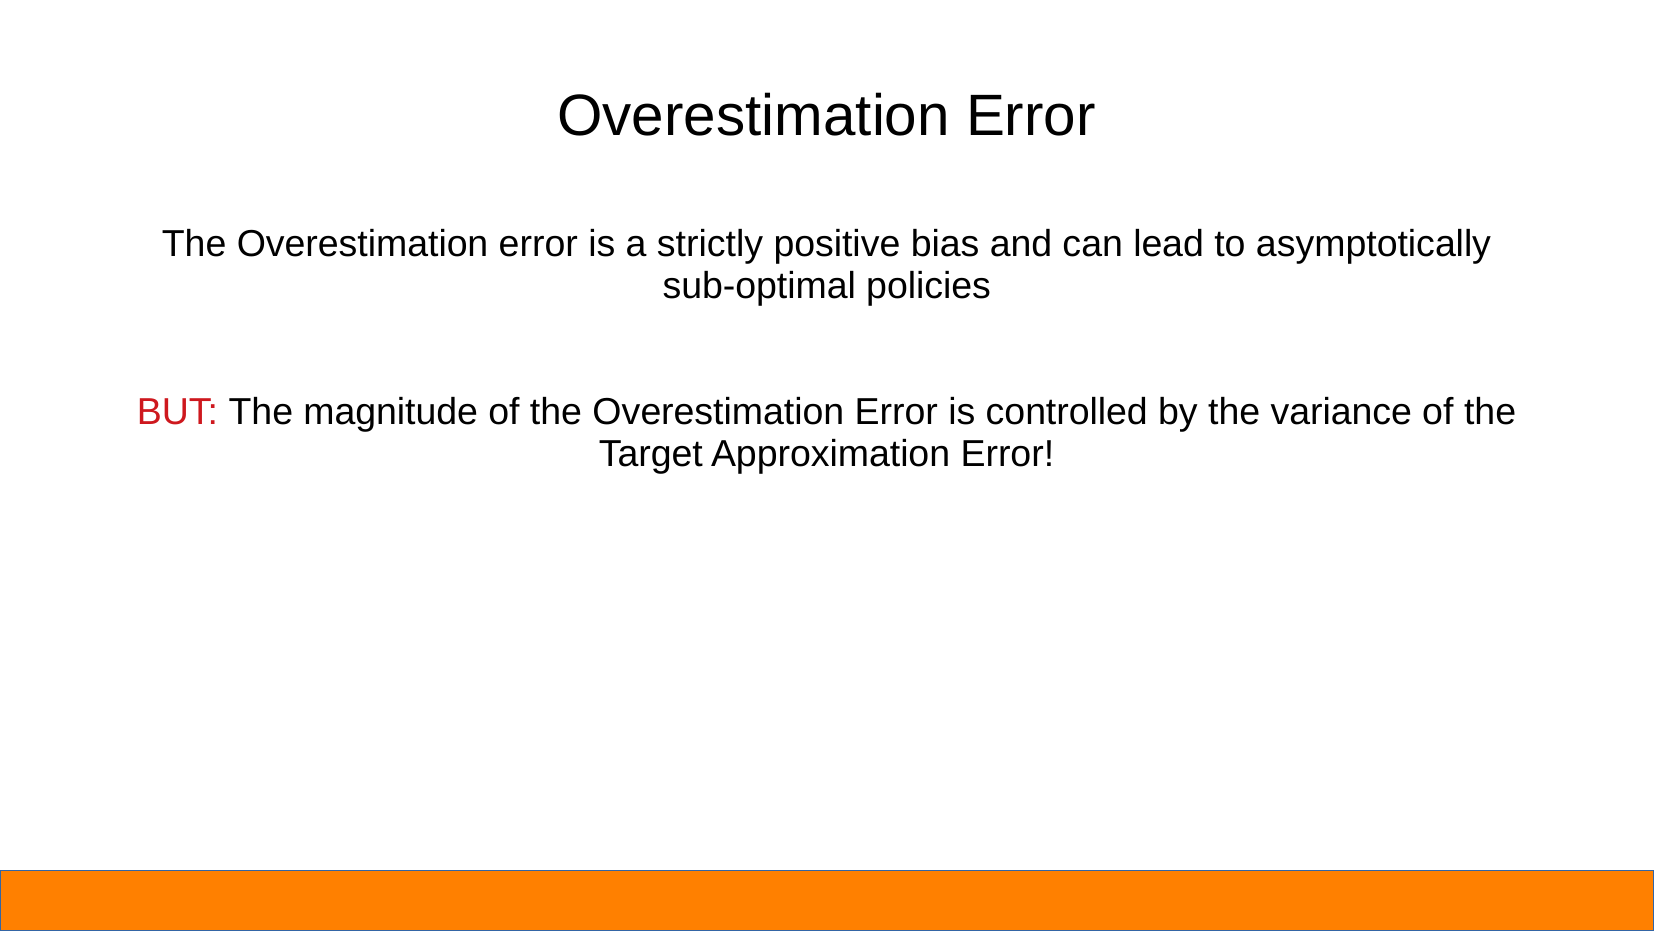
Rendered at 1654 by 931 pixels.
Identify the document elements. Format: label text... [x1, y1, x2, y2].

text_box Overestimation Error [199, 75, 1454, 166]
text_box [0, 870, 1654, 931]
text_box [83, 203, 1299, 429]
text_box The Overestimation error is a strictly positive bias and can lead to asymptotically sub-optimal policies BUT: The magnitude of the Overestimation Error is controlled by the variance of the Target Approximation Error! [118, 215, 1535, 483]
